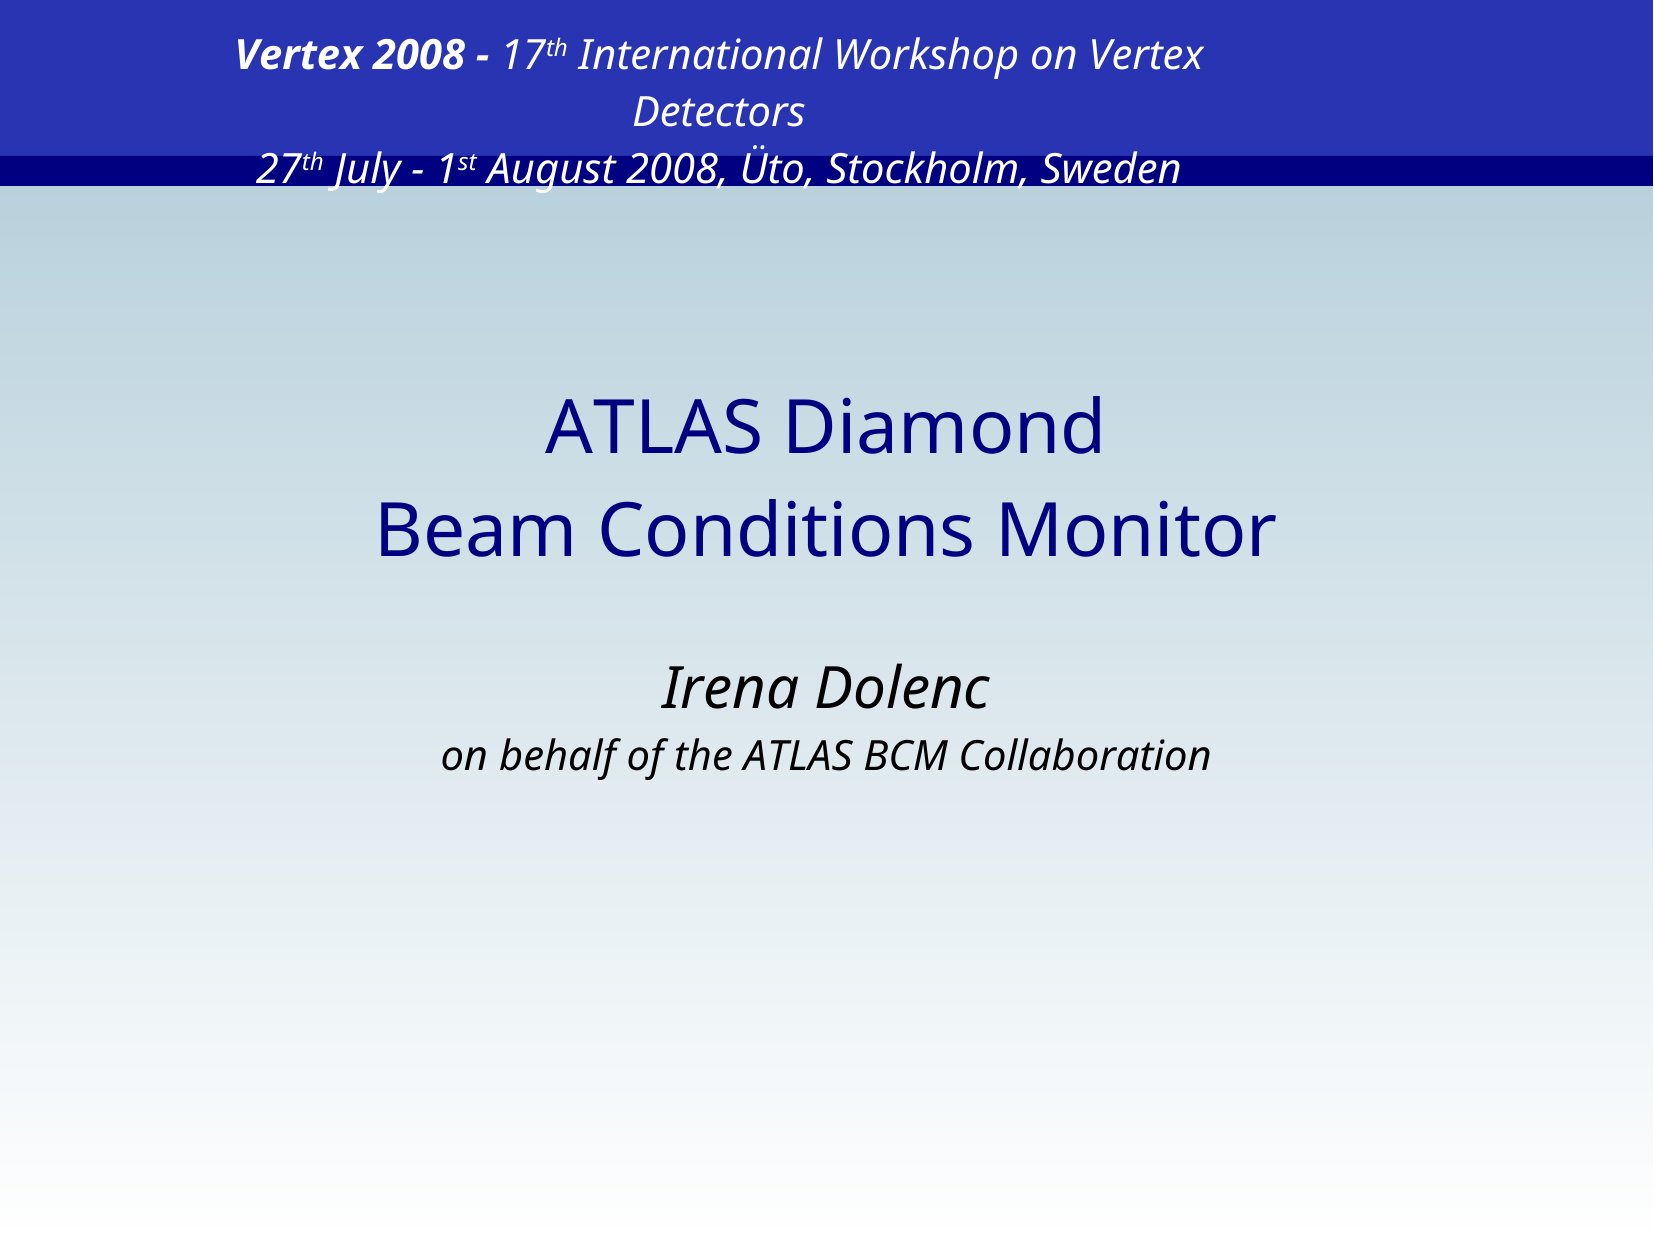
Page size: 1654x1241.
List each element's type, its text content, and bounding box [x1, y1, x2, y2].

text_box Vertex 2008 - 17th International Workshop on Vertex Detectors 27th July - 1st August 2008, Üto, Stockholm, Sweden [219, 17, 1396, 186]
subtitle ATLAS Diamond Beam Conditions Monitor Irena Dolenc on behalf of the ATLAS BCM Collaboration [82, 401, 1571, 1098]
